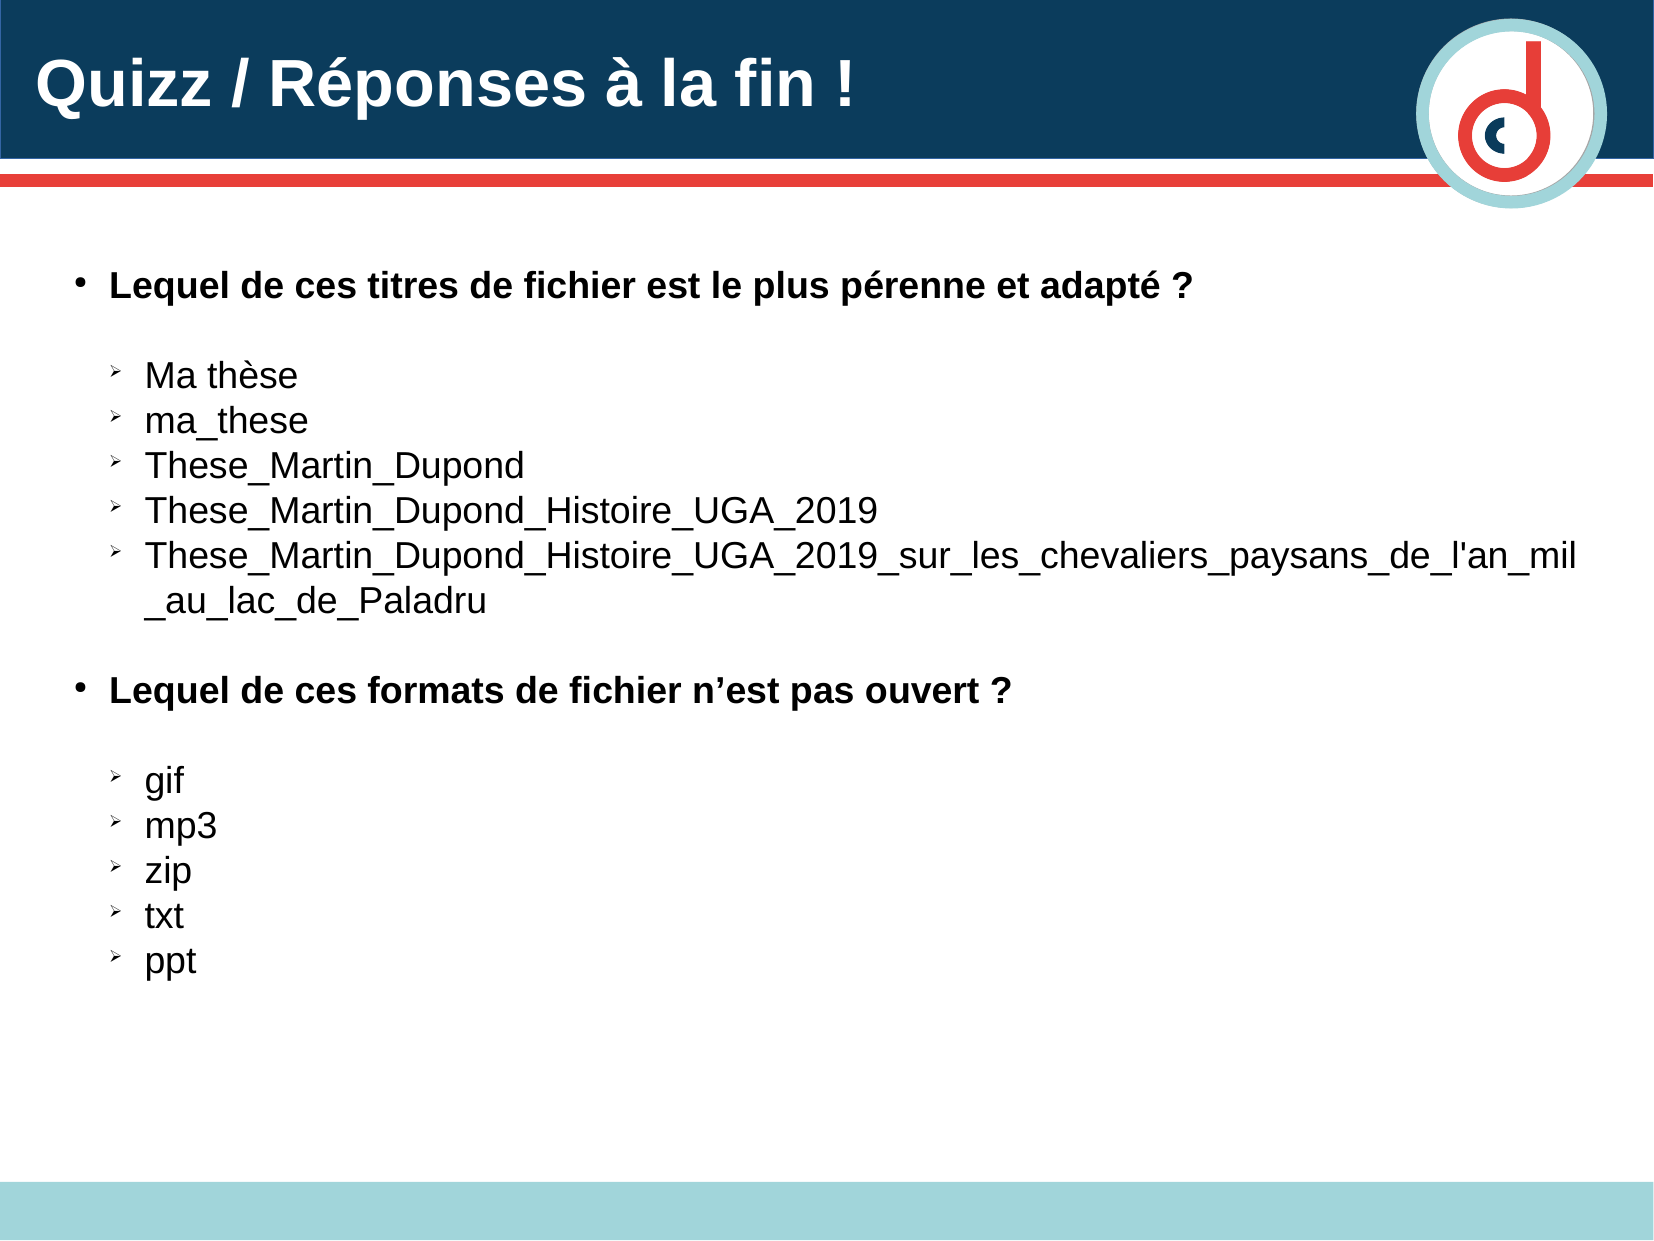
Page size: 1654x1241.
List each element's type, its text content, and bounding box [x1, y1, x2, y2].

text_box Lequel de ces titres de fichier est le plus pérenne et adapté ? Ma thèse ma_these These_Martin_Dupond These_Martin_Dupond_Histoire_UGA_2019 These_Martin_Dupond_Histoire_UGA_2019_sur_les_chevaliers_paysans_de_l'an_mil_au_lac_de_Paladru Lequel de ces formats de fichier n’est pas ouvert ? gif mp3 zip txt ppt [58, 254, 1595, 1152]
title Quizz / Réponses à la fin ! [35, 11, 1429, 159]
